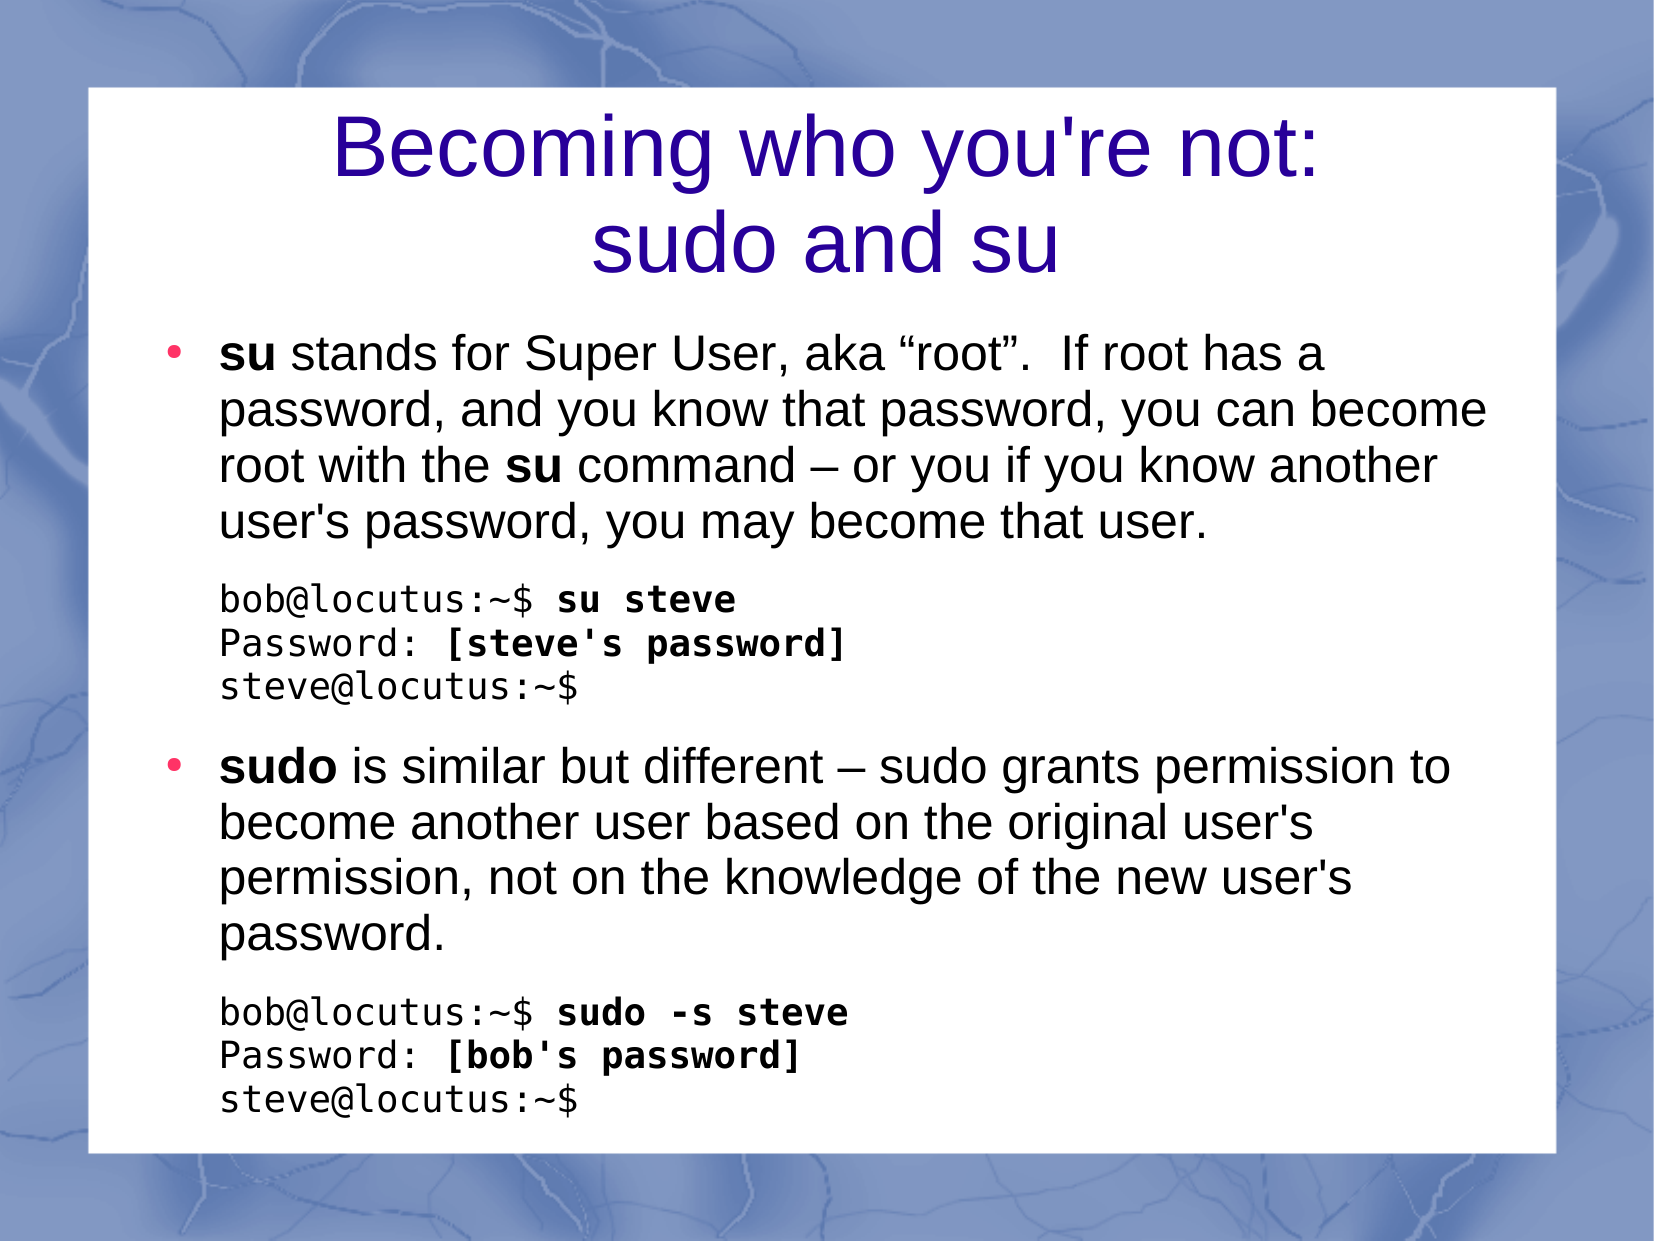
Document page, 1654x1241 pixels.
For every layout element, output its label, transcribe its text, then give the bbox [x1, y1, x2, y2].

title Becoming who you're not: sudo and su [118, 90, 1536, 298]
list su stands for Super User, aka “root”. If root has a password, and you know that password, you can become root with the su command – or you if you know another user's password, you may become that user. bob@locutus:~$ su steve Password: [steve's password] steve@locutus:~$ sudo is similar but different – sudo grants permission to become another user based on the original user's permission, not on the knowledge of the new user's password. bob@locutus:~$ sudo -s steve Password: [bob's password] steve@locutus:~$ [147, 325, 1506, 1145]
picture [0, 0, 1654, 1241]
